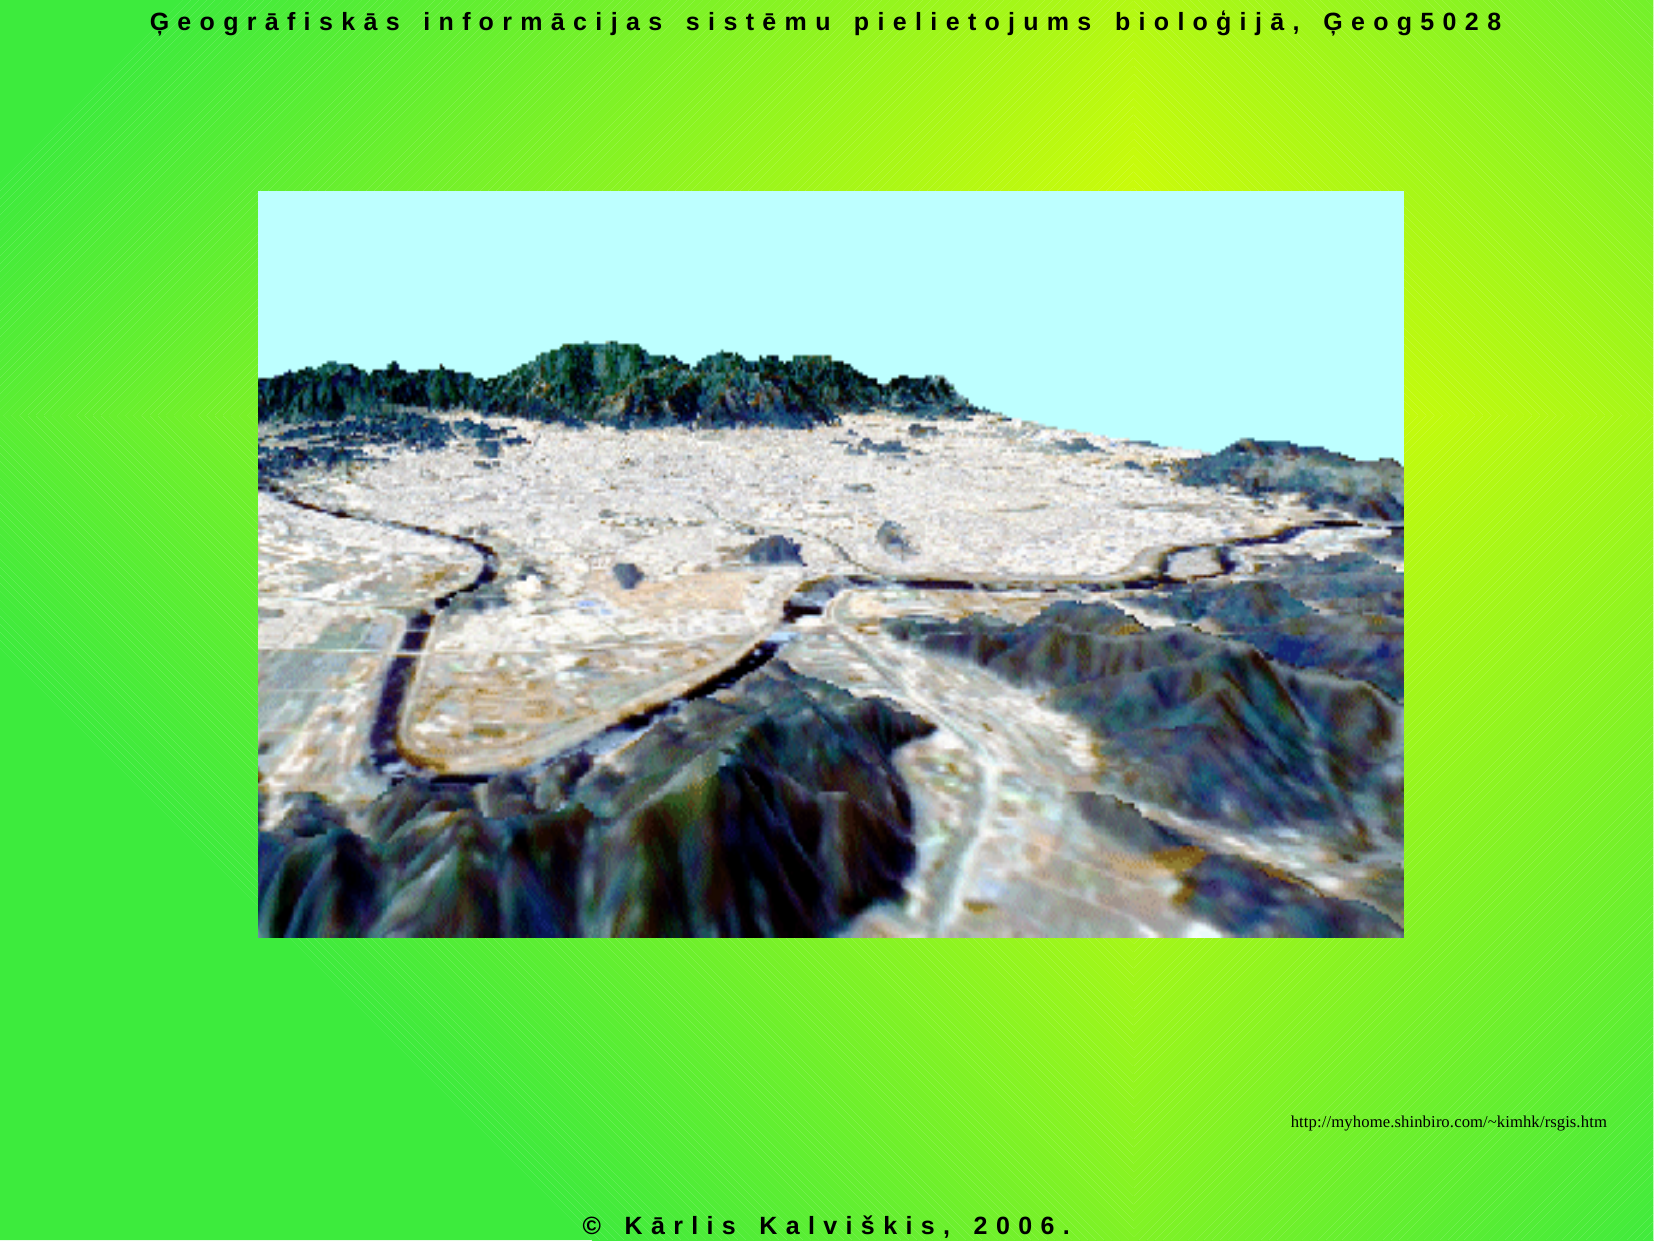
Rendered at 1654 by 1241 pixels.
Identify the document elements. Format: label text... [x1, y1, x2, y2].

text_box http://myhome.shinbiro.com/~kimhk/rsgis.htm [1276, 1105, 1621, 1140]
picture [258, 191, 1404, 938]
